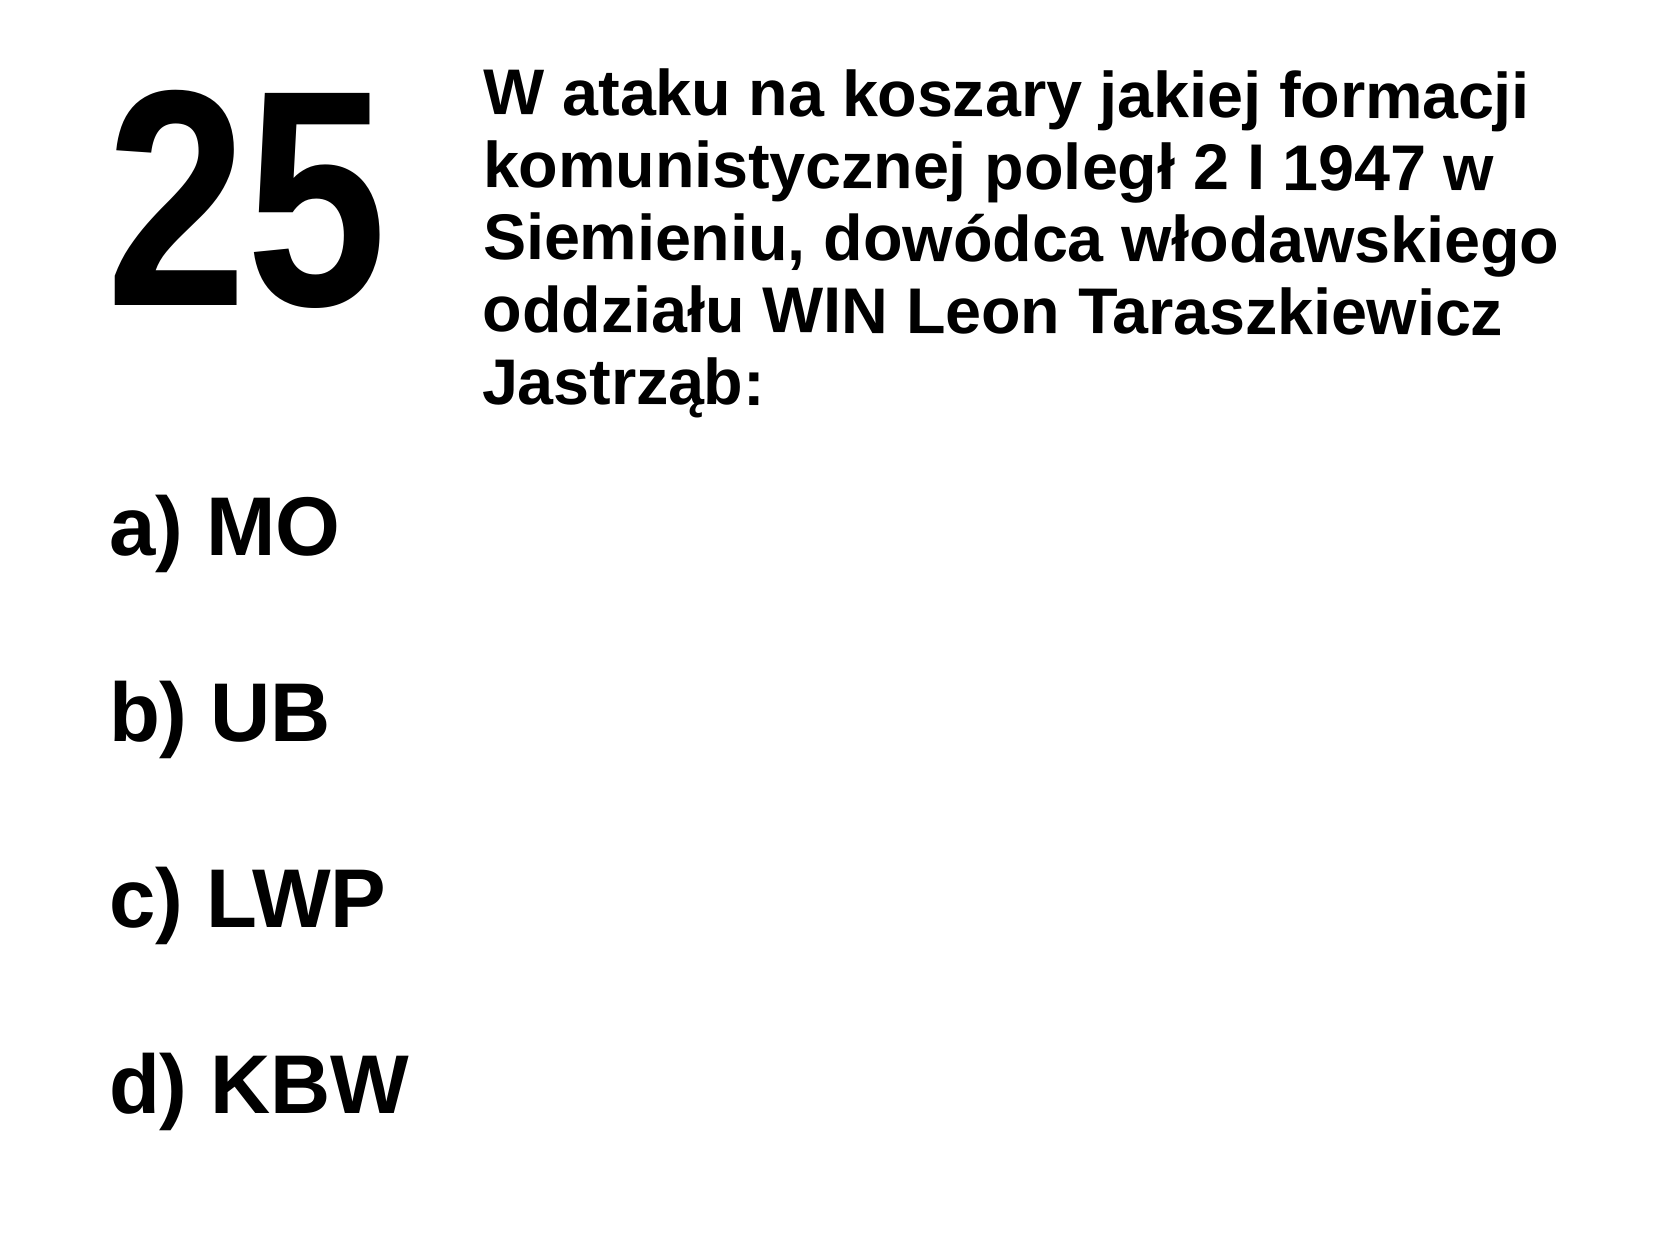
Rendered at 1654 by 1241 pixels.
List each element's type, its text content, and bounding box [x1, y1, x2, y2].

text_box a) MO b) UB c) LWP d) KBW [94, 472, 1453, 1210]
text_box W ataku na koszary jakiej formacji komunistycznej poległ 2 I 1947 w Siemieniu, dowódca włodawskiego oddziału WIN Leon Taraszkiewicz Jastrząb: [482, 56, 1615, 372]
text_box 25 [8, 9, 485, 308]
